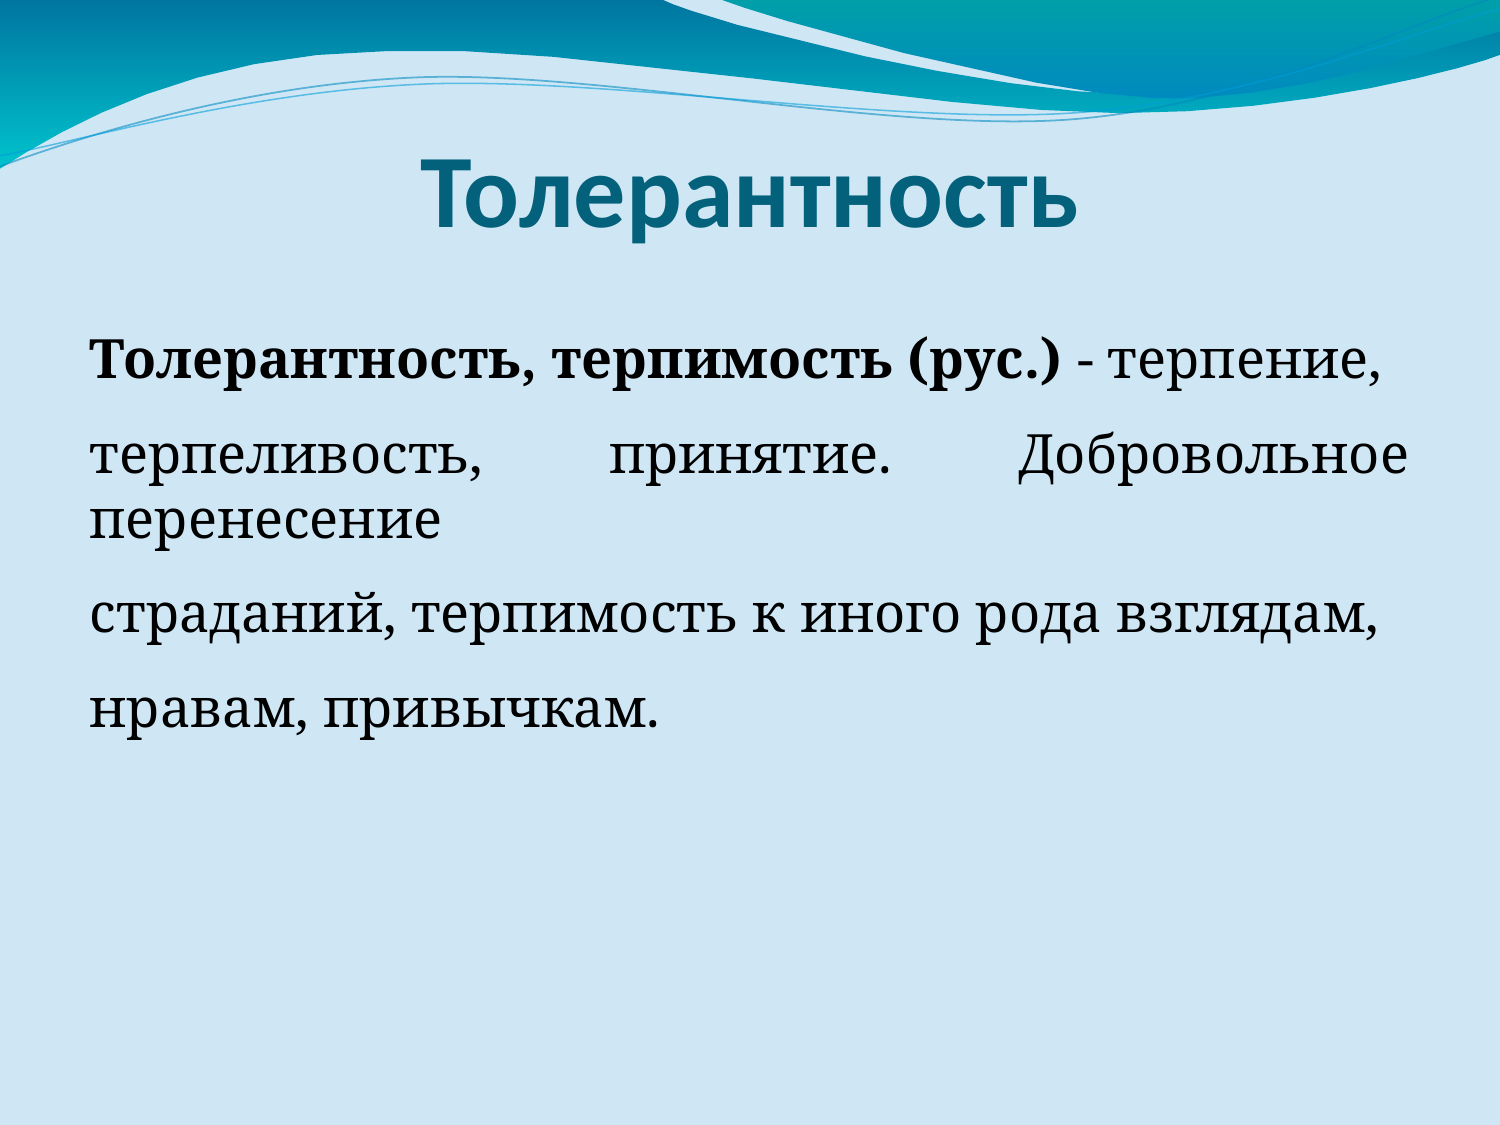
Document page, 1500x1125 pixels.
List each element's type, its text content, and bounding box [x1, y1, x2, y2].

title Толерантность [75, 115, 1425, 303]
list Толерантность, терпимость (рус.) - терпение, терпеливость, принятие. Добровольное перенесение страданий, терпимость к иного рода взглядам, нравам, привычкам. [75, 317, 1425, 1038]
